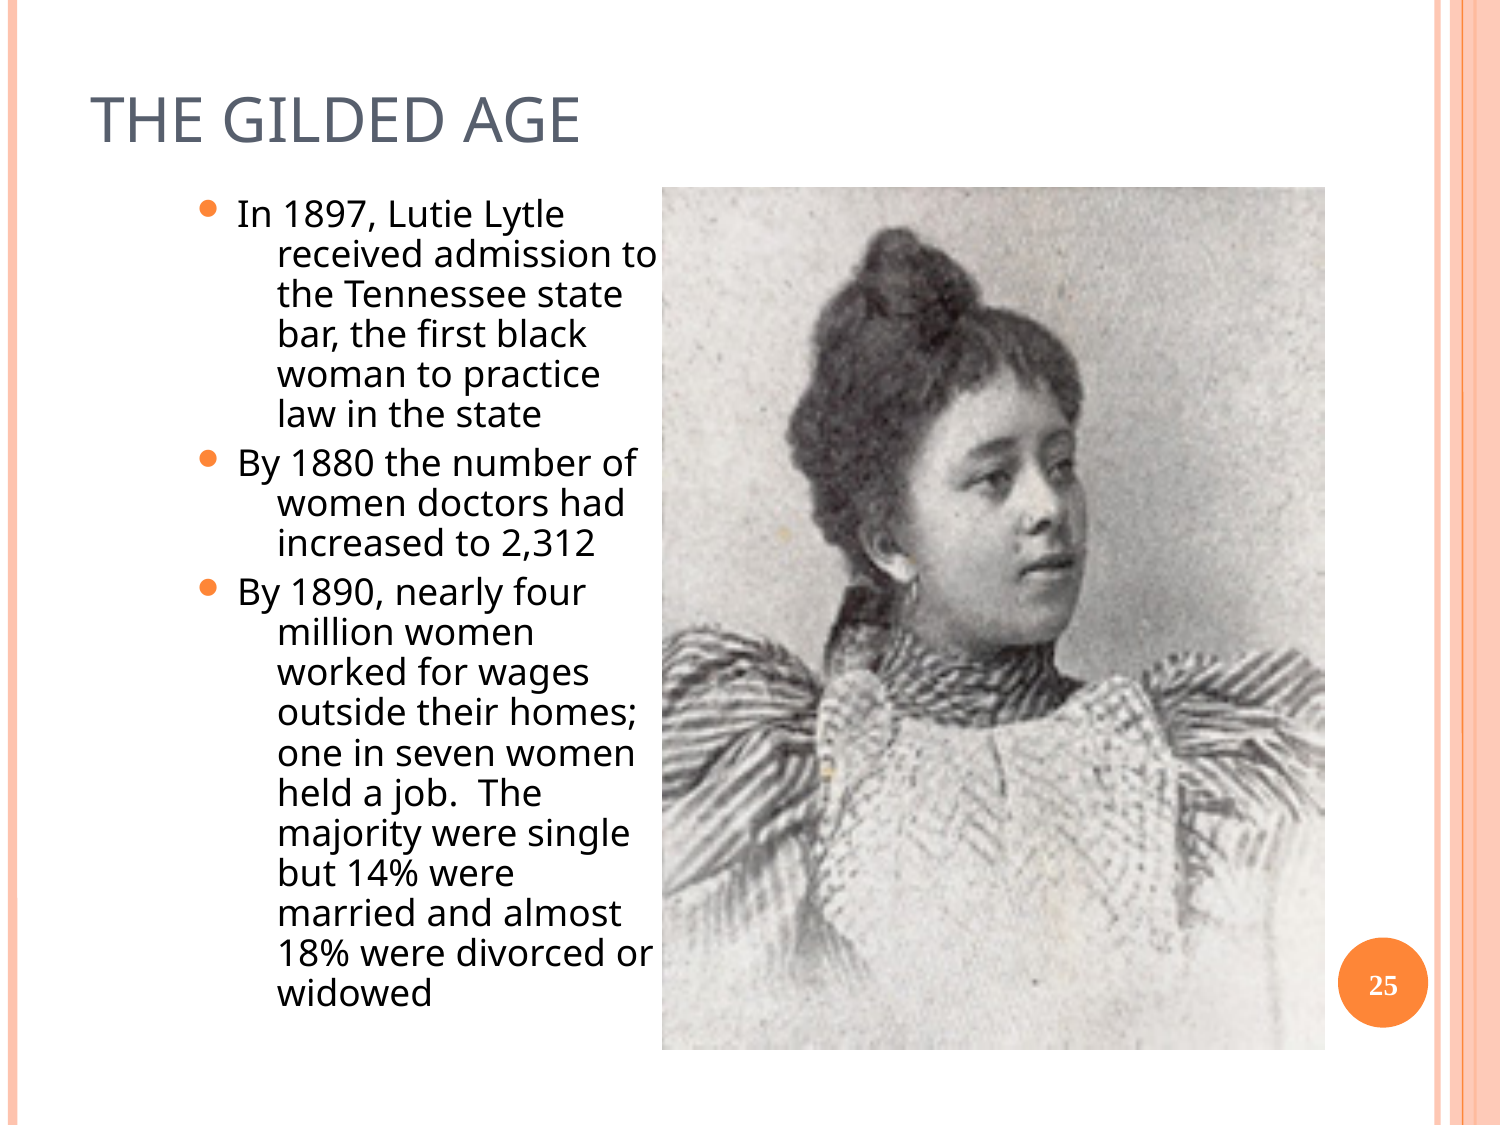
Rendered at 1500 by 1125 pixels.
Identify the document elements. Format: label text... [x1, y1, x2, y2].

list In 1897, Lutie Lytle received admission to the Tennessee state bar, the first black woman to practice law in the state By 1880 the number of women doctors had increased to 2,312 By 1890, nearly four million women worked for wages outside their homes; one in seven women held a job. The majority were single but 14% were married and almost 18% were divorced or widowed [75, 187, 662, 1038]
picture [662, 187, 1325, 1051]
text_box [1333, 940, 1434, 1027]
title The Gilded Age [75, 45, 1300, 163]
